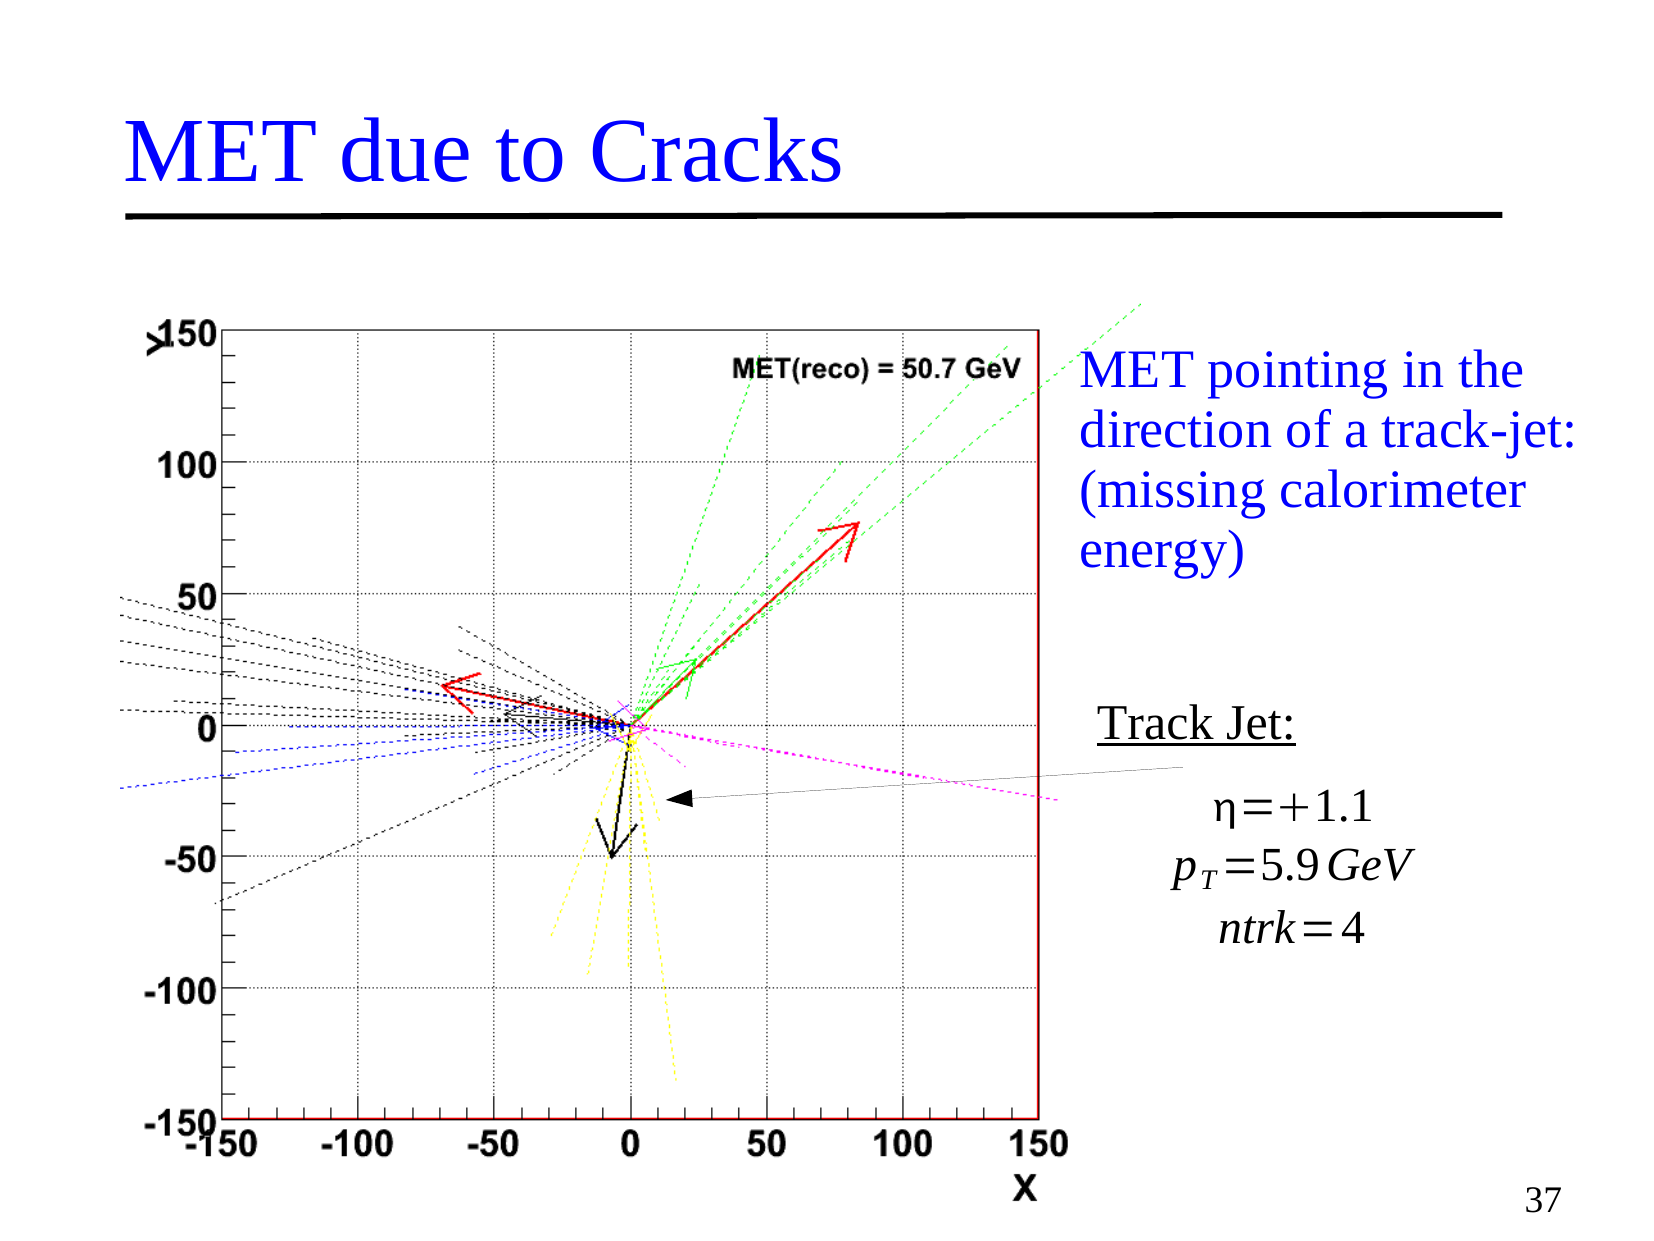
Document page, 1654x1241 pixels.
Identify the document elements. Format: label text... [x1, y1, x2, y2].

chart [1155, 776, 1420, 953]
picture [120, 231, 1141, 1219]
text_box Track Jet: [1096, 695, 1292, 751]
text_box MET due to Cracks [123, 99, 1033, 213]
text_box MET pointing in the direction of a track-jet: (missing calorimeter energy) [1079, 339, 1578, 580]
